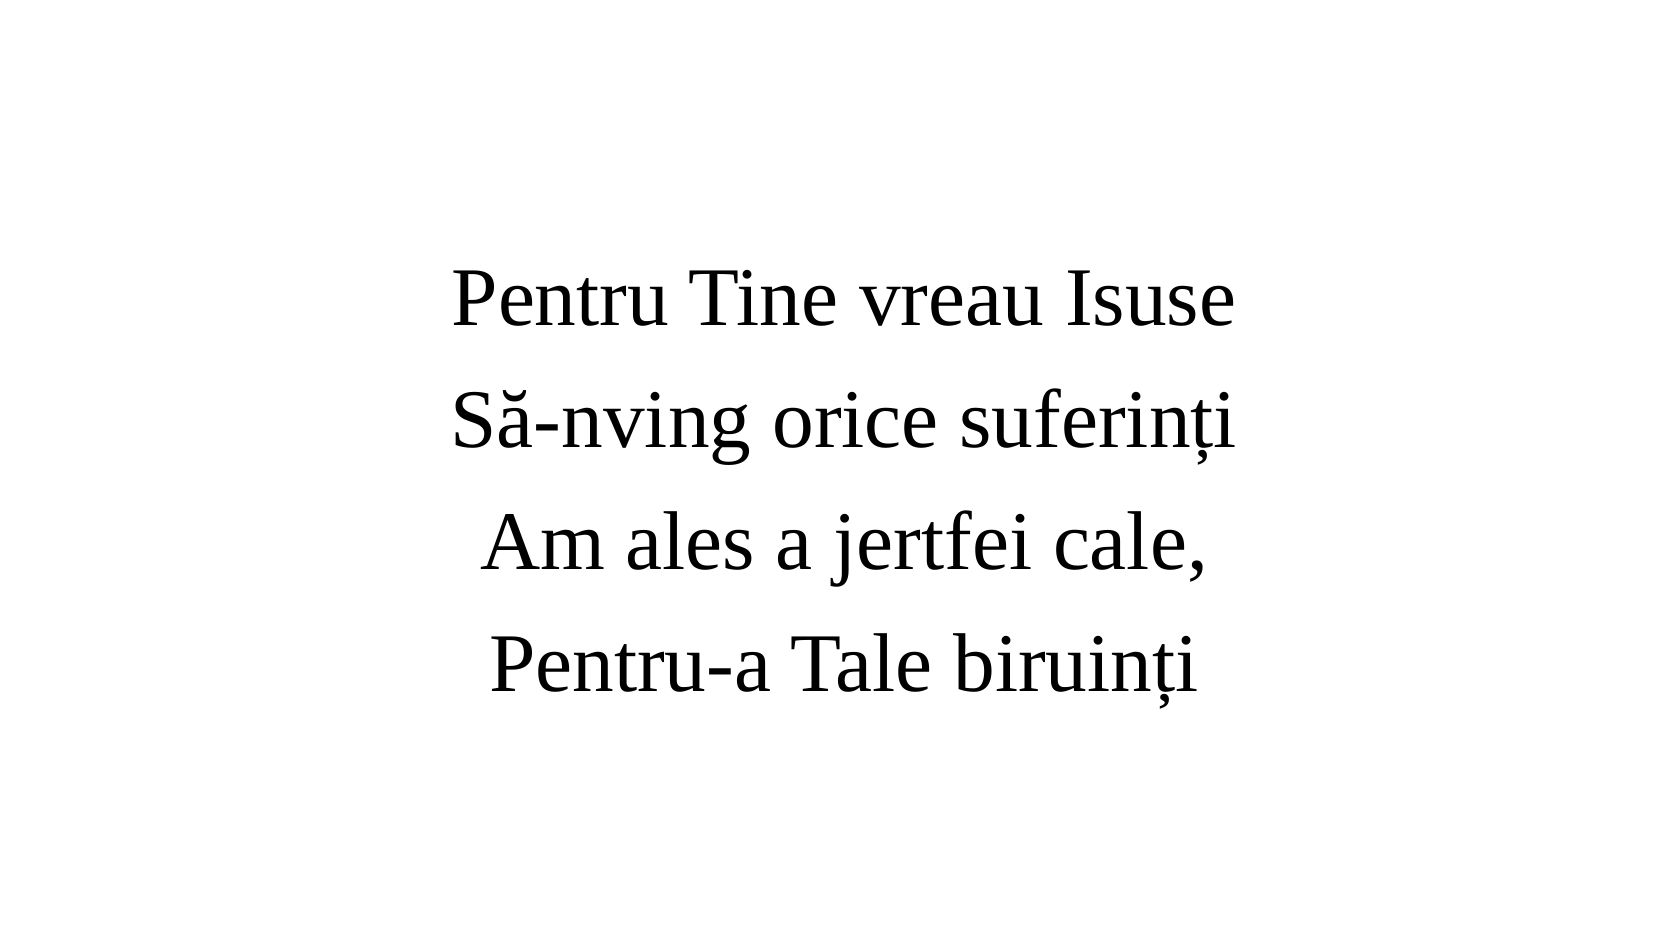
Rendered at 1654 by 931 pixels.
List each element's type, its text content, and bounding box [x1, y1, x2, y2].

subtitle Pentru Tine vreau Isuse Să-nving orice suferinți Am ales a jertfei cale, Pentru-a Tale biruinți [153, 238, 1536, 713]
